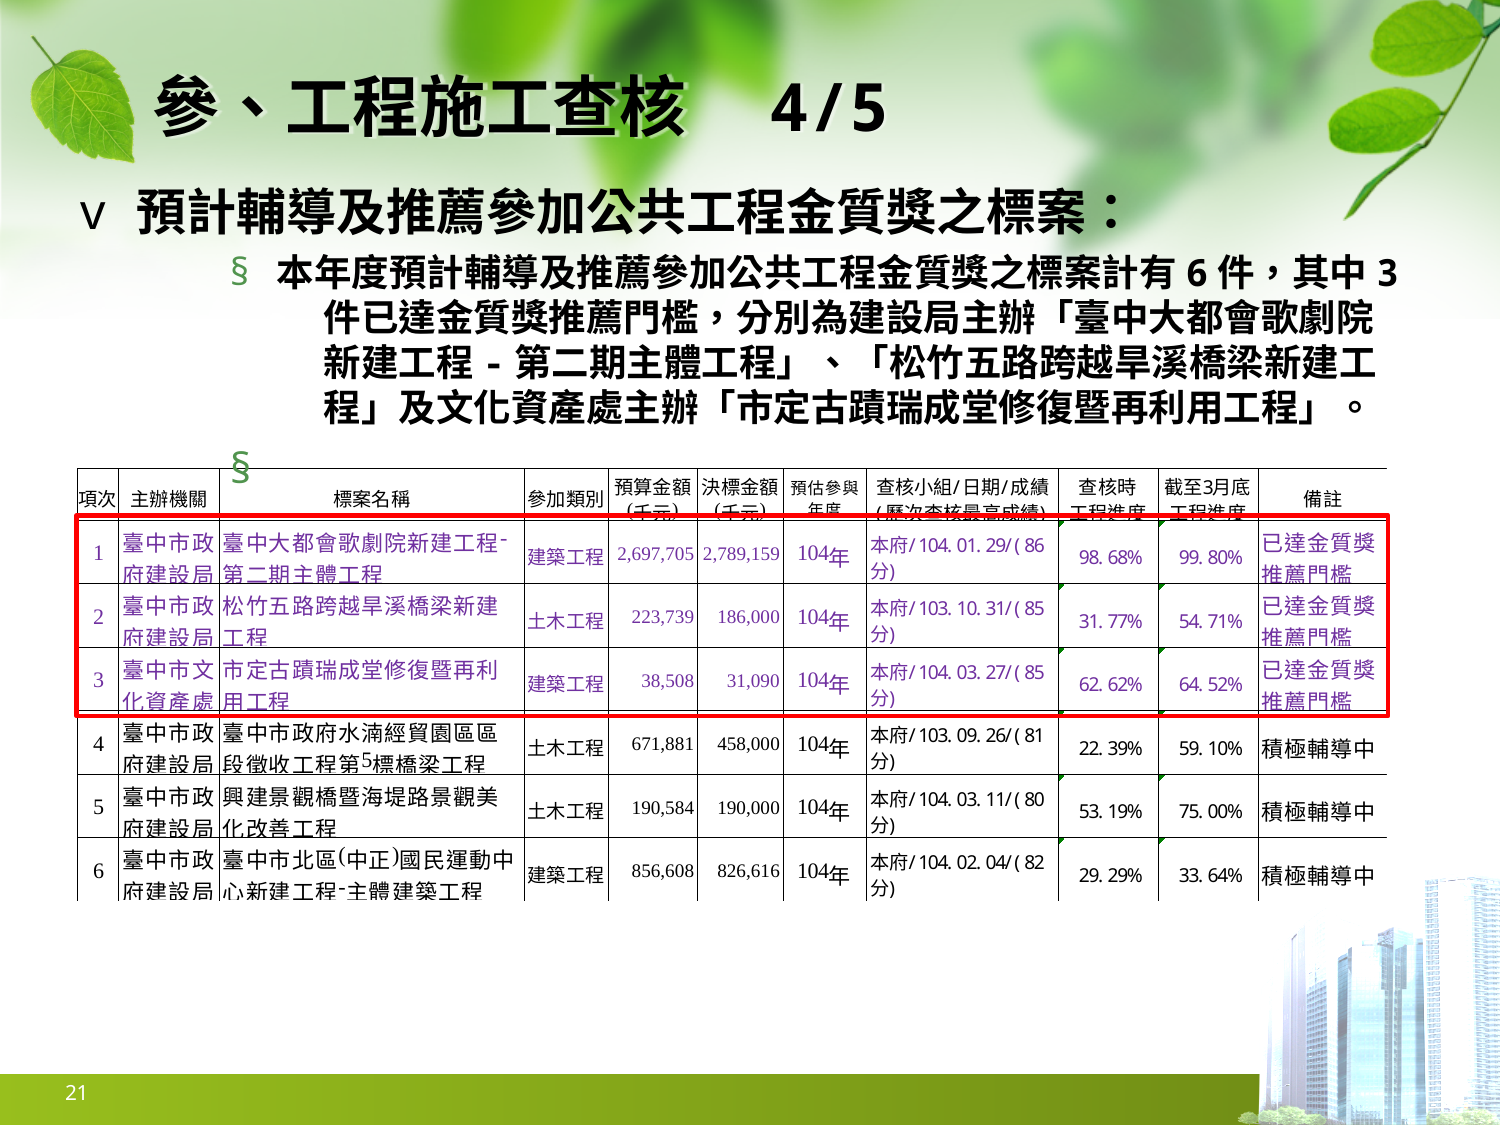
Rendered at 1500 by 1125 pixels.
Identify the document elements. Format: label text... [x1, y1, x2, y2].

list 預計輔導及推薦參加公共工程金質獎之標案： 本年度預計輔導及推薦參加公共工程金質獎之標案計有6件，其中3件已達金質獎推薦門檻，分別為建設局主辦「臺中大都會歌劇院新建工程-第二期主體工程」、「松竹五路跨越旱溪橋梁新建工程」及文化資產處主辦「市定古蹟瑞成堂修復暨再利用工程」。 [64, 172, 1424, 965]
title 參、工程施工查核 4/5 [137, 57, 1325, 150]
text_box 21 [50, 1072, 138, 1113]
